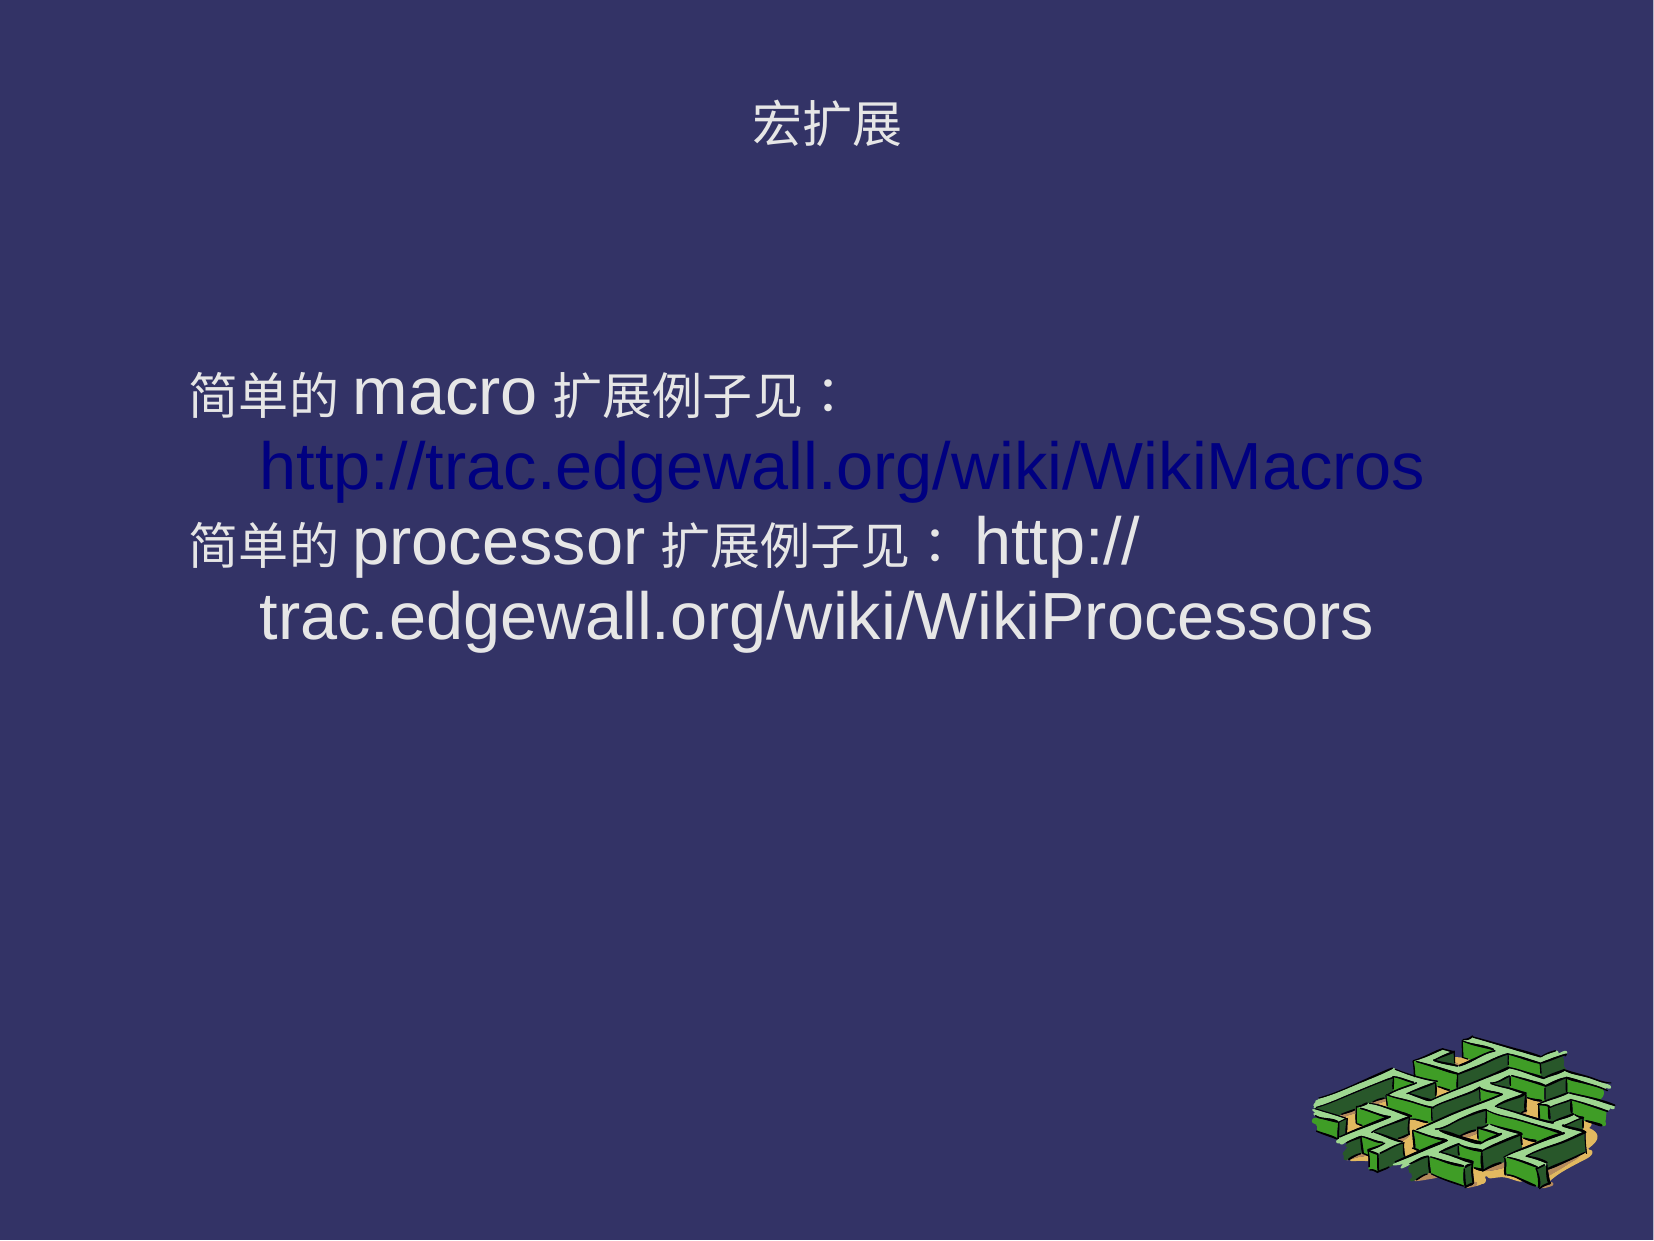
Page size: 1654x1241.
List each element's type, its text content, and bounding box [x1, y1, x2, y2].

title 宏扩展 [121, 19, 1534, 227]
list 简单的macro扩展例子见：http://trac.edgewall.org/wiki/WikiMacros 简单的processor扩展例子见：http://trac.edgewall.org/wiki/WikiProcessors [177, 354, 1570, 1147]
